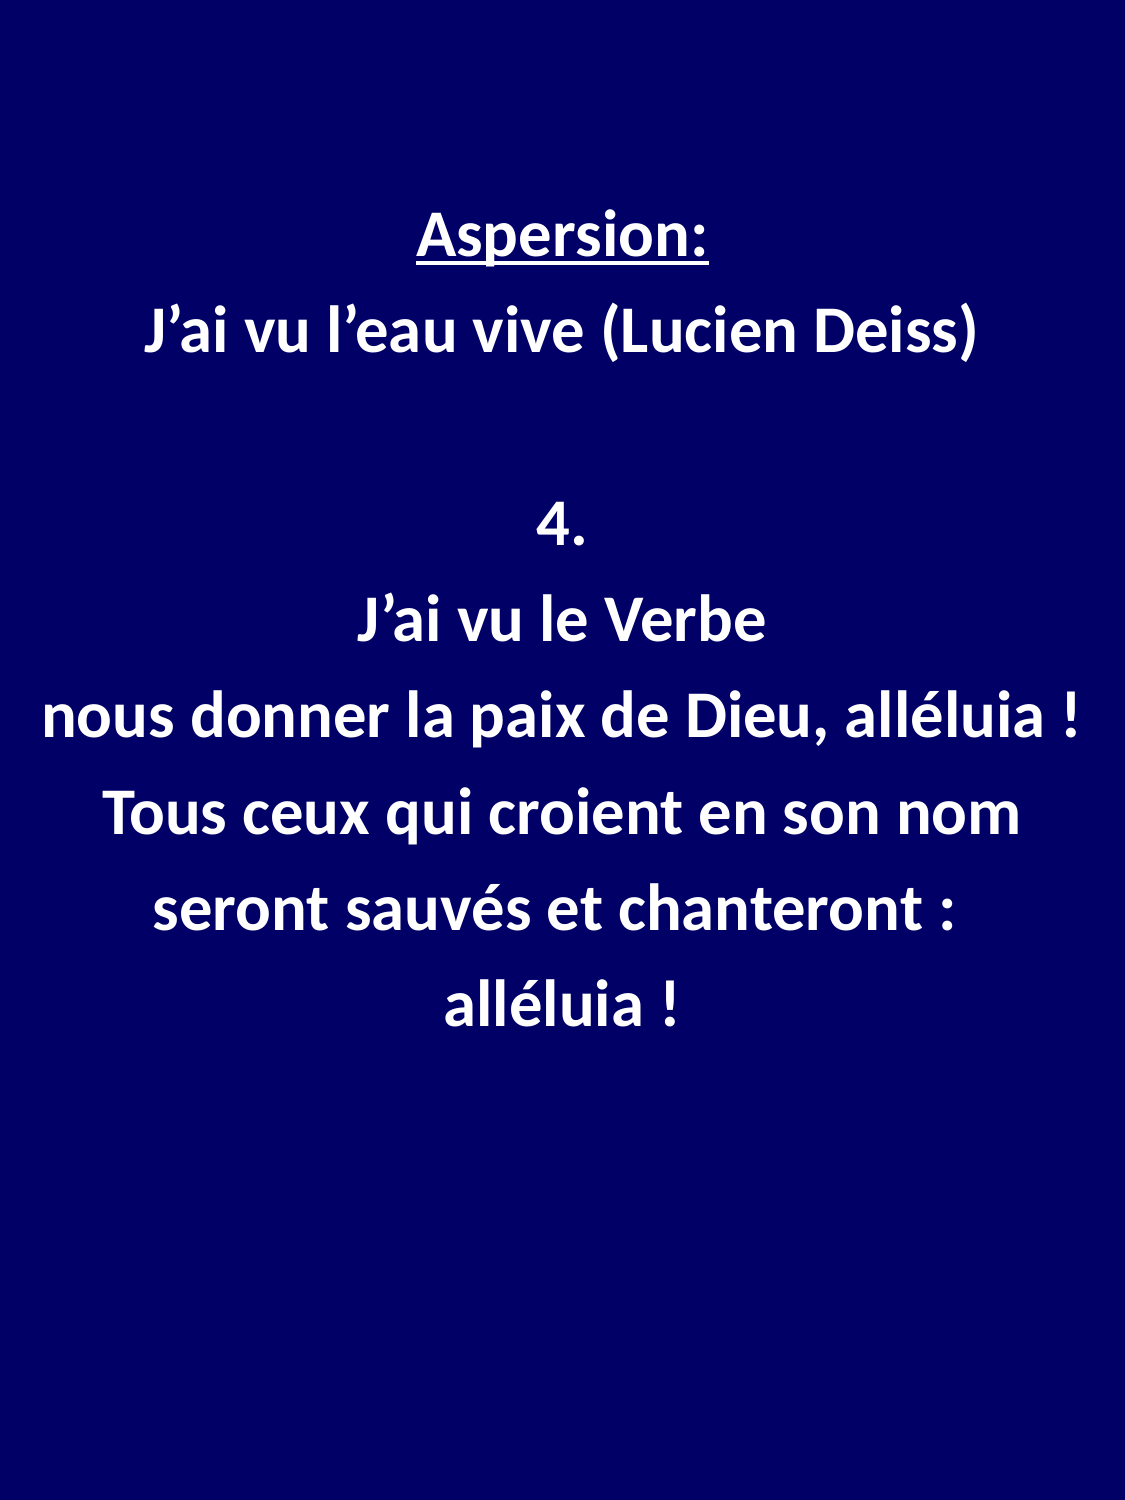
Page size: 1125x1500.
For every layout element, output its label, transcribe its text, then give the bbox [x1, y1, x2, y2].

text_box Aspersion: J’ai vu l’eau vive (Lucien Deiss) 4. J’ai vu le Verbe nous donner la paix de Dieu, alléluia ! Tous ceux qui croient en son nom seront sauvés et chanteront : alléluia ! [13, 173, 1112, 1180]
